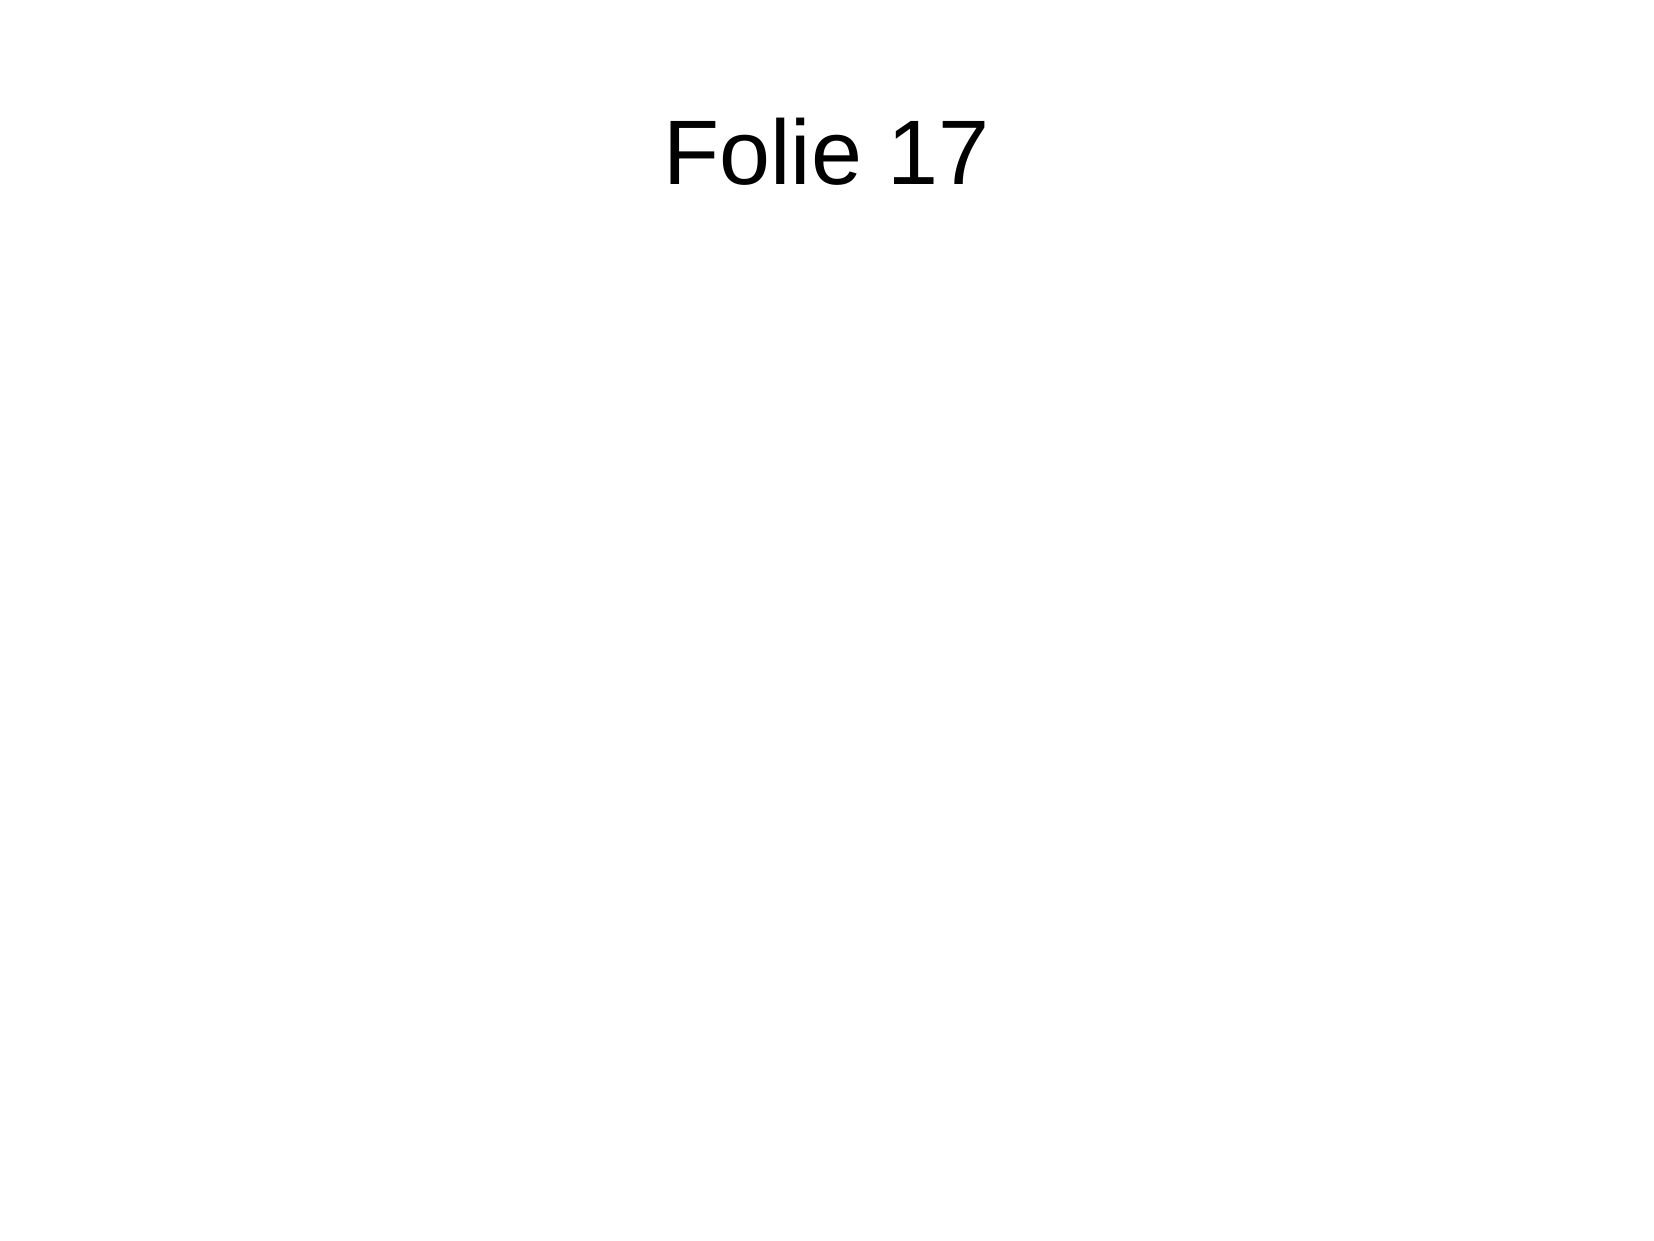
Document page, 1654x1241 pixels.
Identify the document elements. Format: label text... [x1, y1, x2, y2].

title Folie 17 [82, 49, 1571, 257]
